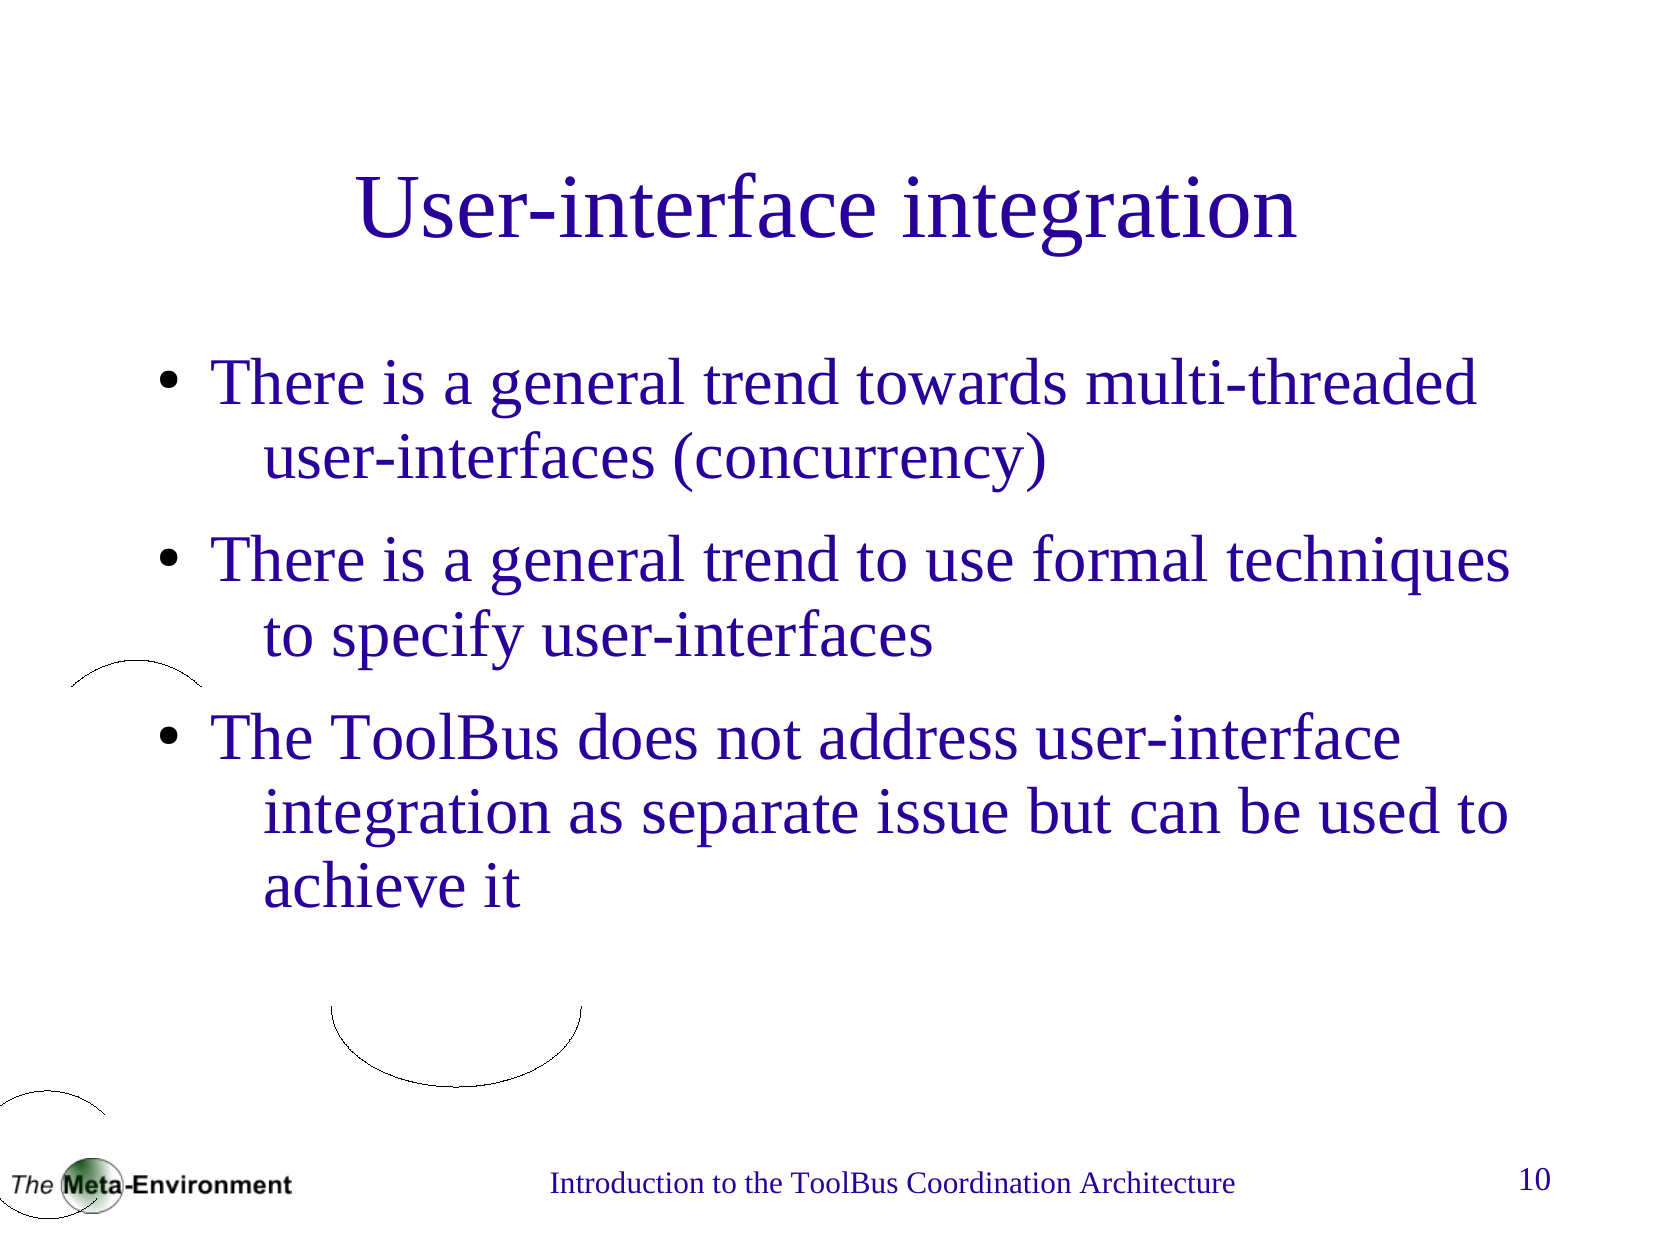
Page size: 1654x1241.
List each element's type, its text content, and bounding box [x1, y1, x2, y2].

picture [12, 1158, 292, 1214]
list There is a general trend towards multi-threaded user-interfaces (concurrency) There is a general trend to use formal techniques to specify user-interfaces The ToolBus does not address user-interface integration as separate issue but can be used to achieve it [121, 344, 1534, 1127]
title User-interface integration [121, 102, 1534, 311]
